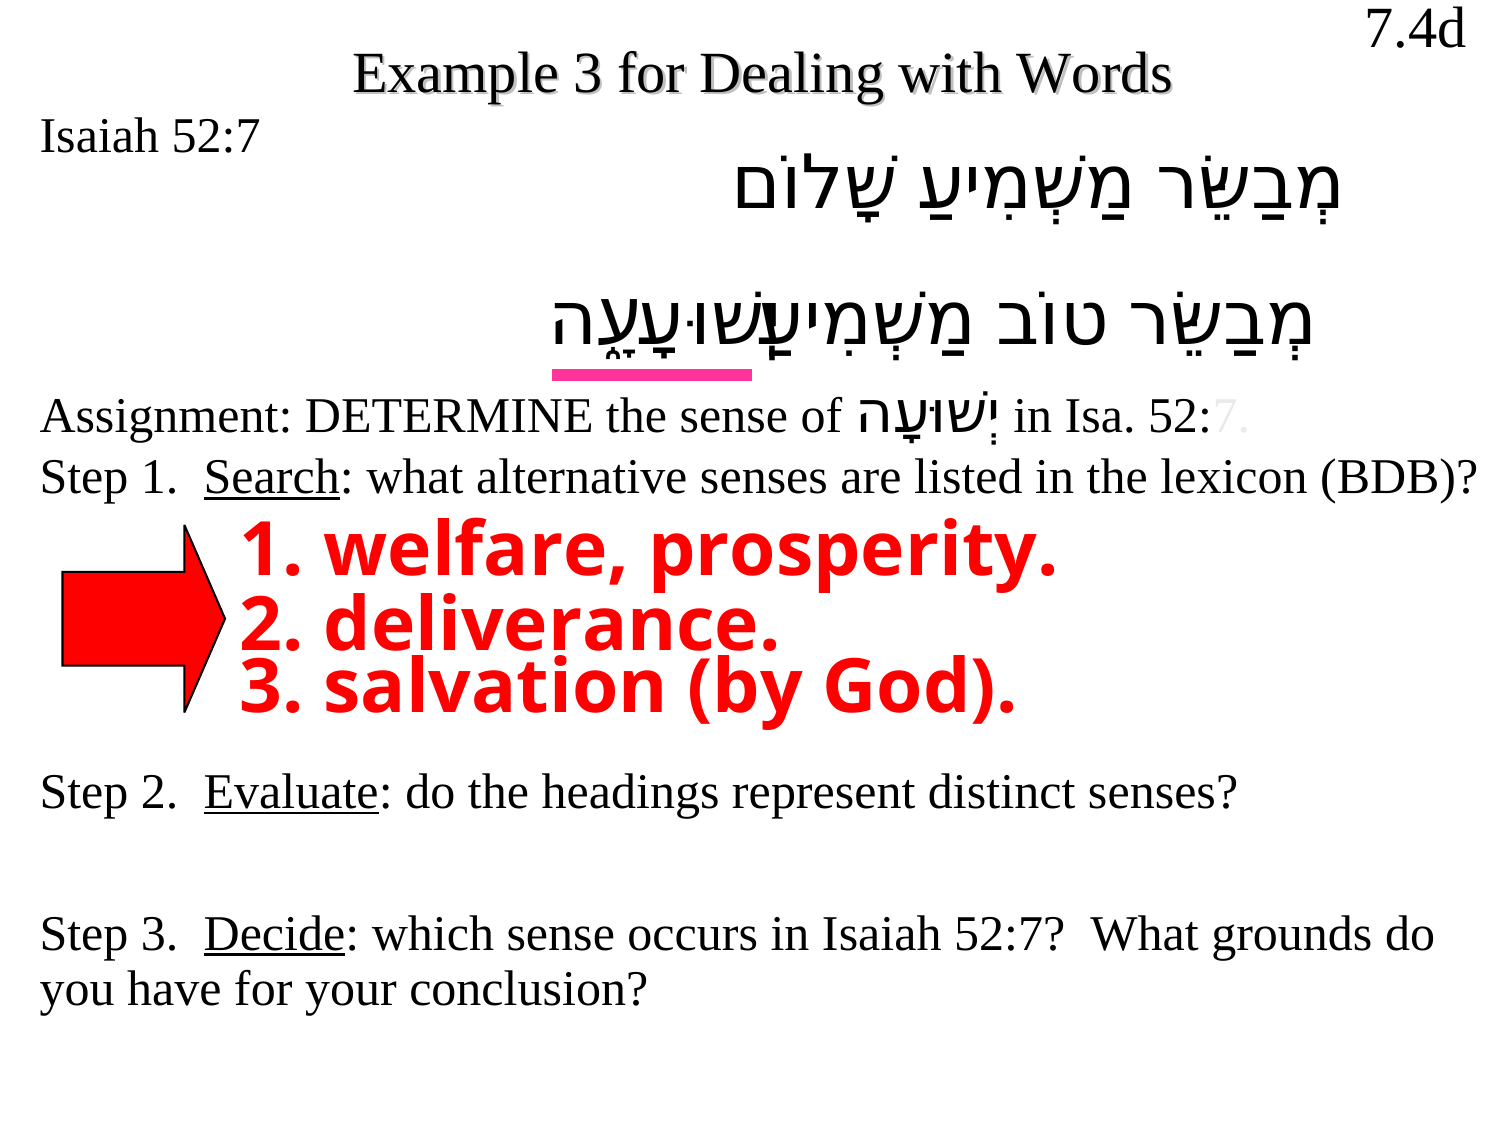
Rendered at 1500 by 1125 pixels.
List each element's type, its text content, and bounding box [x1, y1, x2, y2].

text_box 2. deliverance. [224, 562, 1313, 624]
text_box 3. salvation (by God). [224, 624, 1313, 743]
text_box Isaiah 52:7 [24, 99, 438, 171]
title Example 3 for Dealing with Words [87, 0, 1438, 113]
text_box Assignment: DETERMINE the sense of יְשׁוּעָה in Isa. 52:7. Step 1. Search: what alternative senses are listed in the lexicon (BDB)? Step 2. Evaluate: do the headings represent distinct senses? Step 3. Decide: which sense occurs in Isaiah 52:7? What grounds do you have for your conclusion? [24, 362, 1500, 1025]
text_box 1. welfare, prosperity. [224, 487, 1313, 562]
text_box [62, 524, 224, 713]
text_box 7.4d [1349, 0, 1500, 68]
text_box מְבַשֵּׂר מַשְׁמִיעַ שָׁלוֹם מְבַשֵּׂר טוֹב מַשְׁמִיעַ יְשׁוּעָ֑ה [105, 112, 1381, 375]
